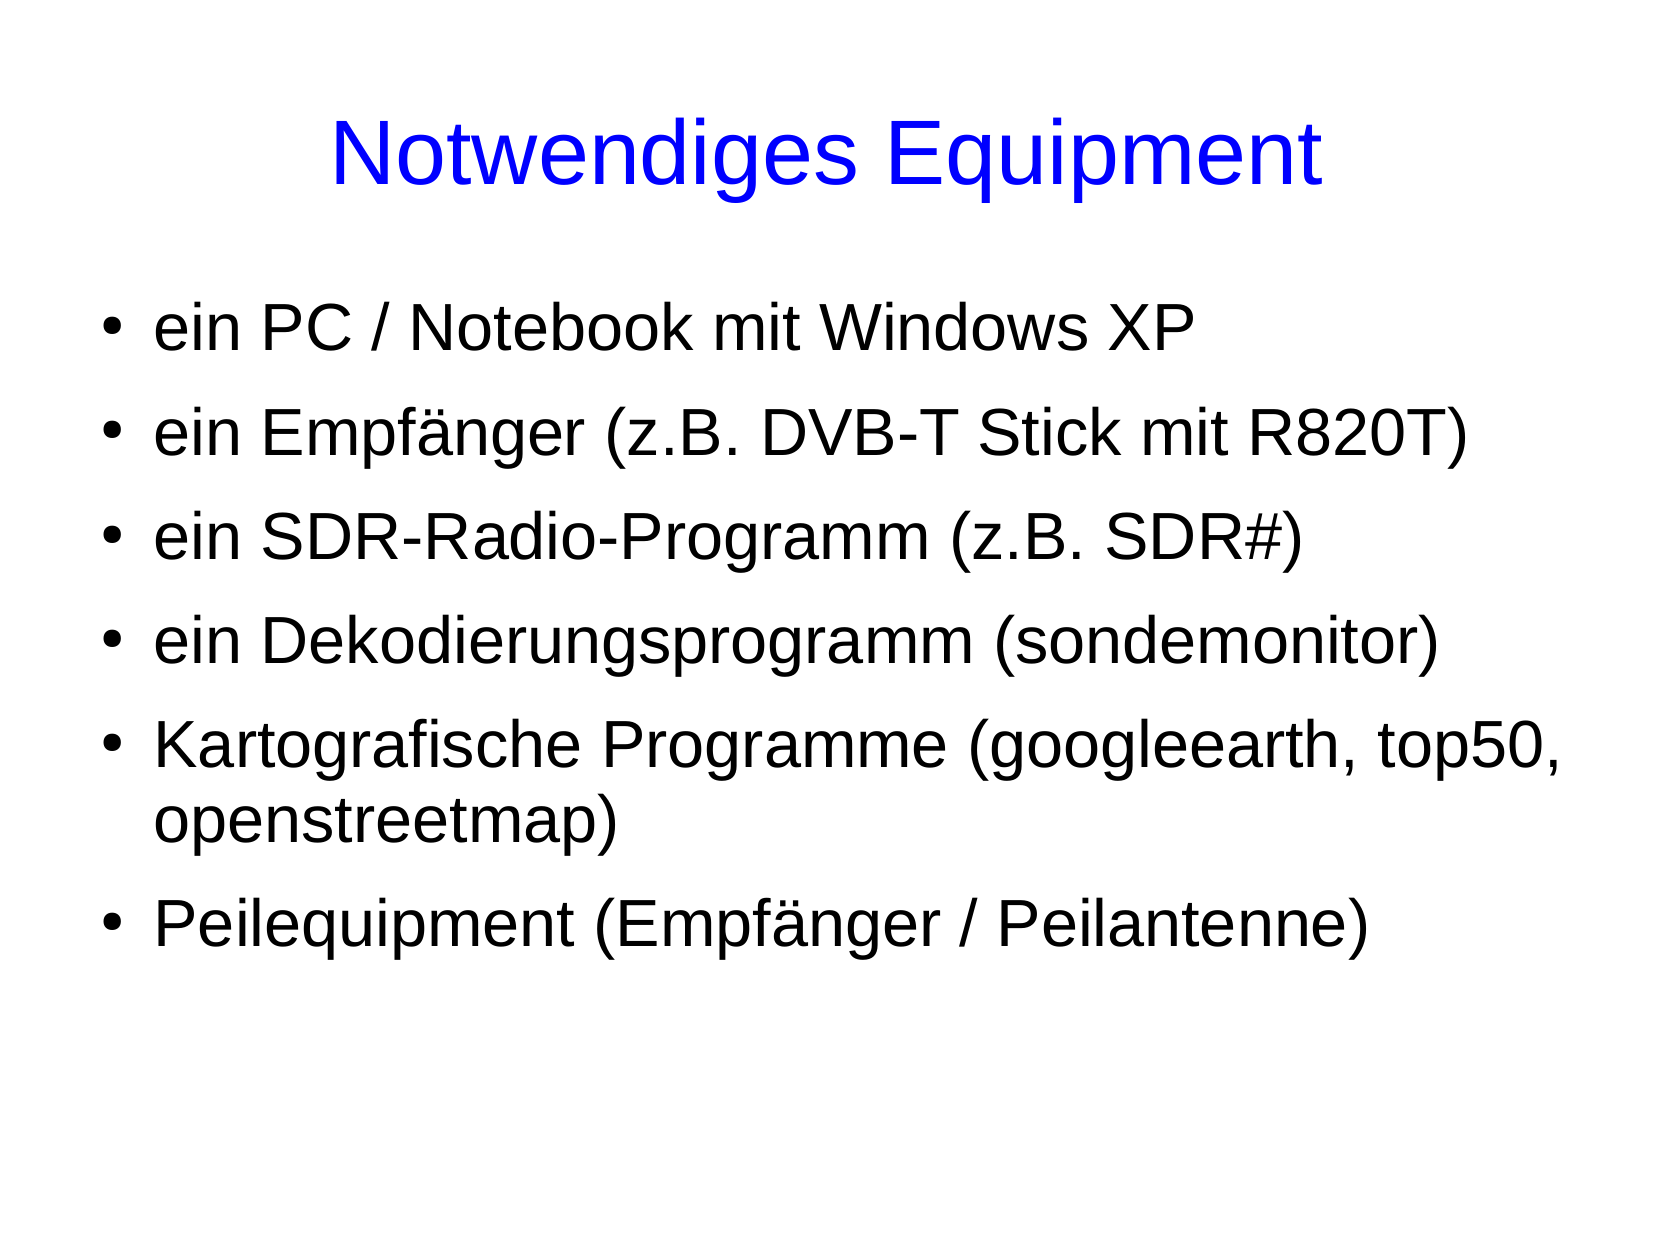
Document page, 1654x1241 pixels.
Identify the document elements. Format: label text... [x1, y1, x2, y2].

title Notwendiges Equipment [82, 49, 1571, 257]
list ein PC / Notebook mit Windows XP ein Empfänger (z.B. DVB-T Stick mit R820T) ein SDR-Radio-Programm (z.B. SDR#) ein Dekodierungsprogramm (sondemonitor) Kartografische Programme (googleearth, top50, openstreetmap) Peilequipment (Empfänger / Peilantenne) [82, 290, 1571, 1010]
